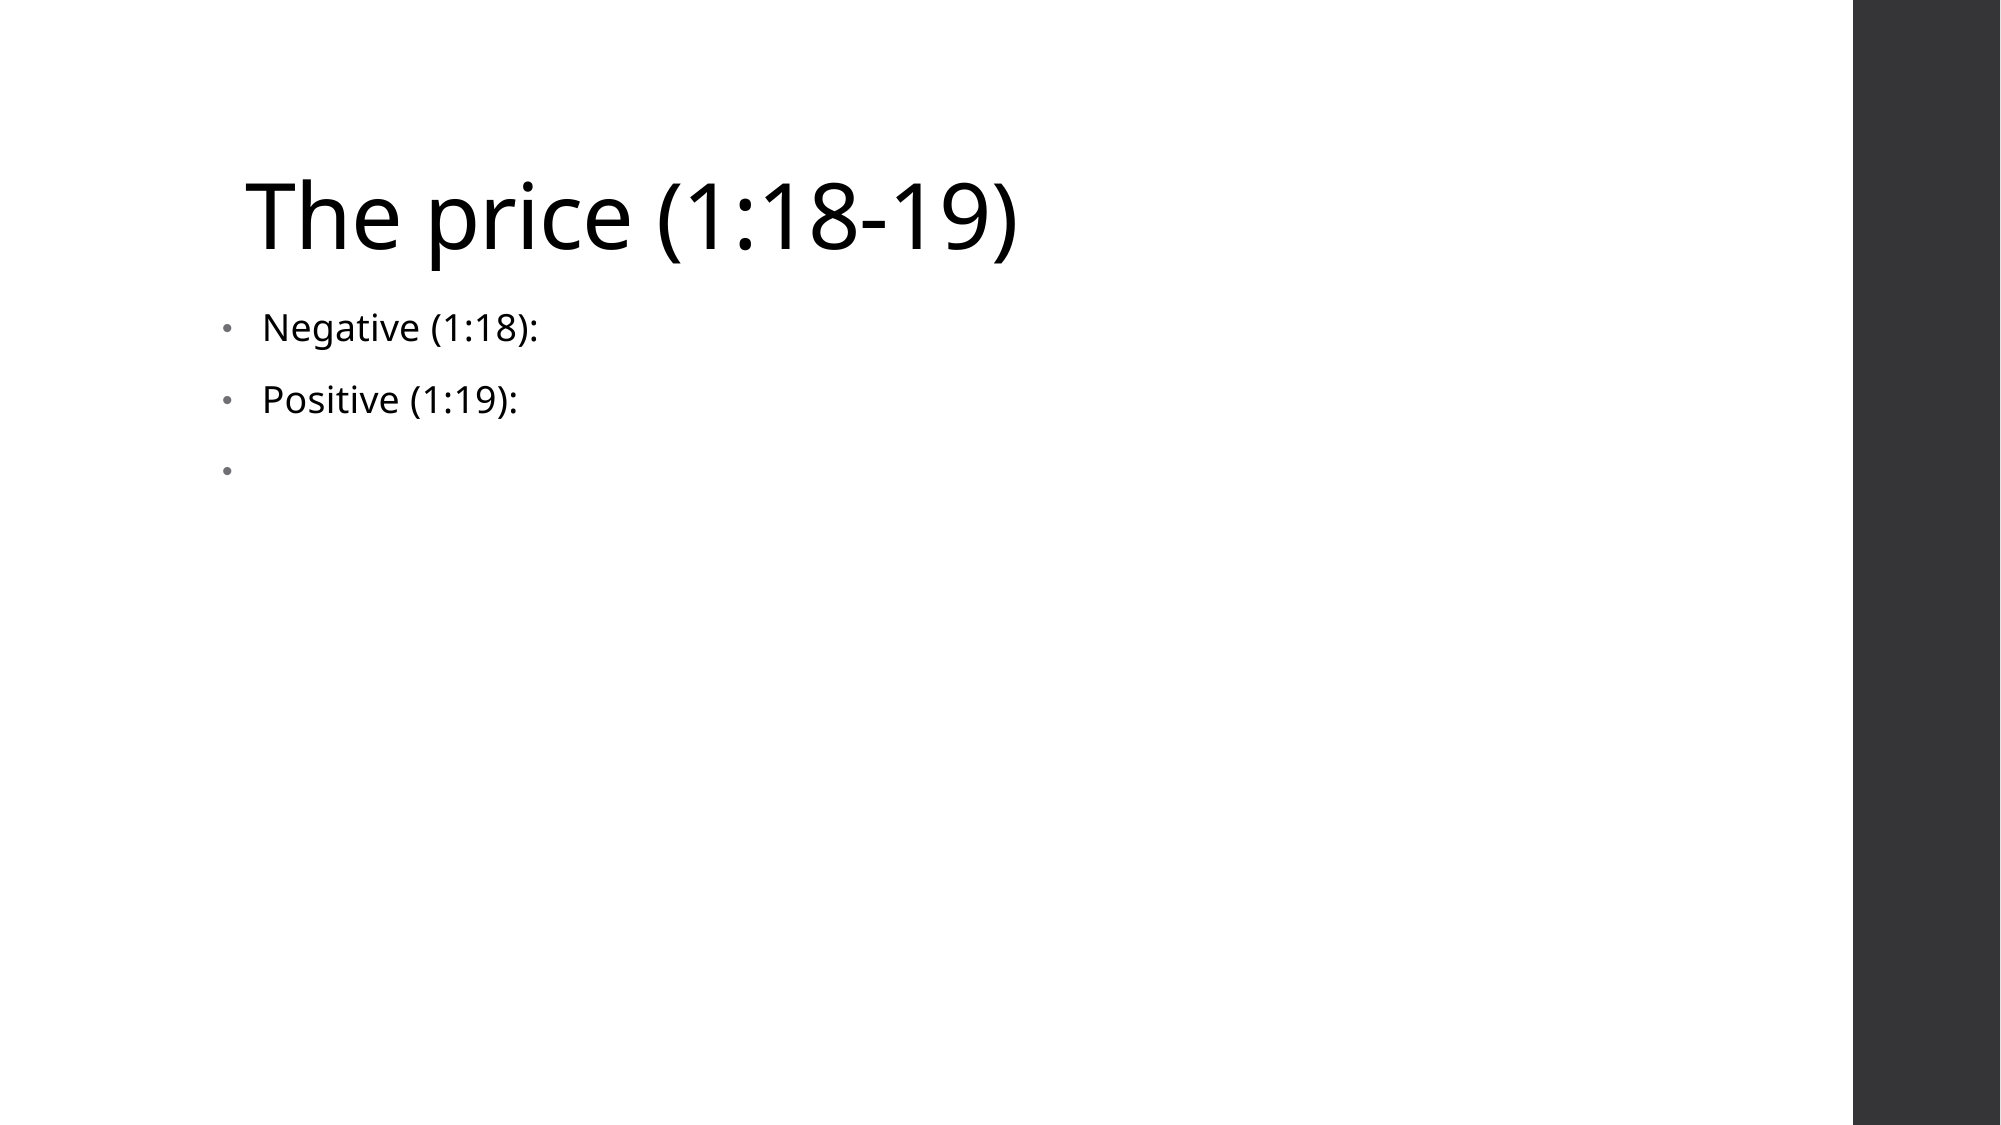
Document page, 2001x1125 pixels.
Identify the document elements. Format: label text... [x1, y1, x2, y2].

title The price (1:18-19) [206, 60, 1797, 278]
list Negative (1:18): Positive (1:19): [206, 299, 1617, 1014]
